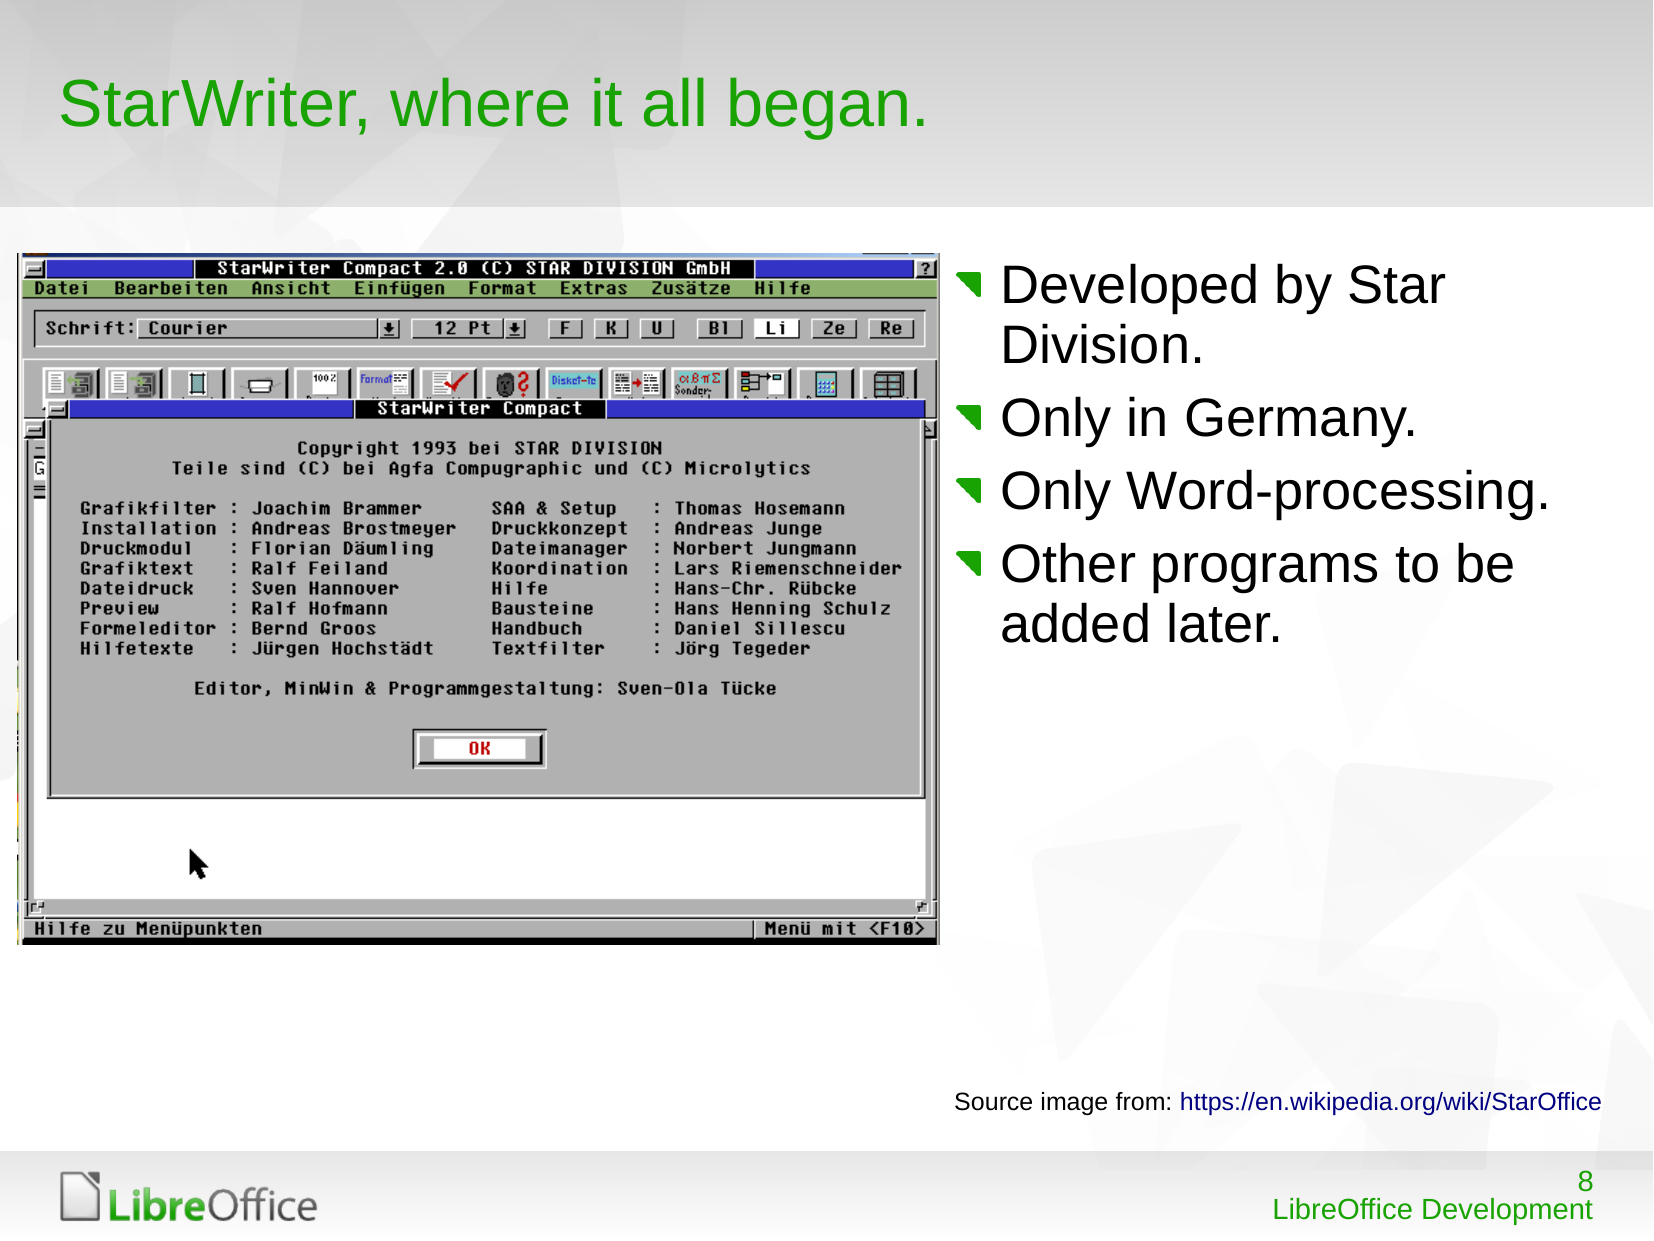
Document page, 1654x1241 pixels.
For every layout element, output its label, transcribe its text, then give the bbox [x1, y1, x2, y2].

title StarWriter, where it all began. [58, 29, 1594, 178]
picture [41, 1152, 337, 1241]
picture [0, 0, 1653, 1170]
list Developed by Star Division. Only in Germany. Only Word-processing. Other programs to be added later. [956, 254, 1636, 974]
text_box Source image from: https://en.wikipedia.org/wiki/StarOffice [939, 1080, 1619, 1124]
